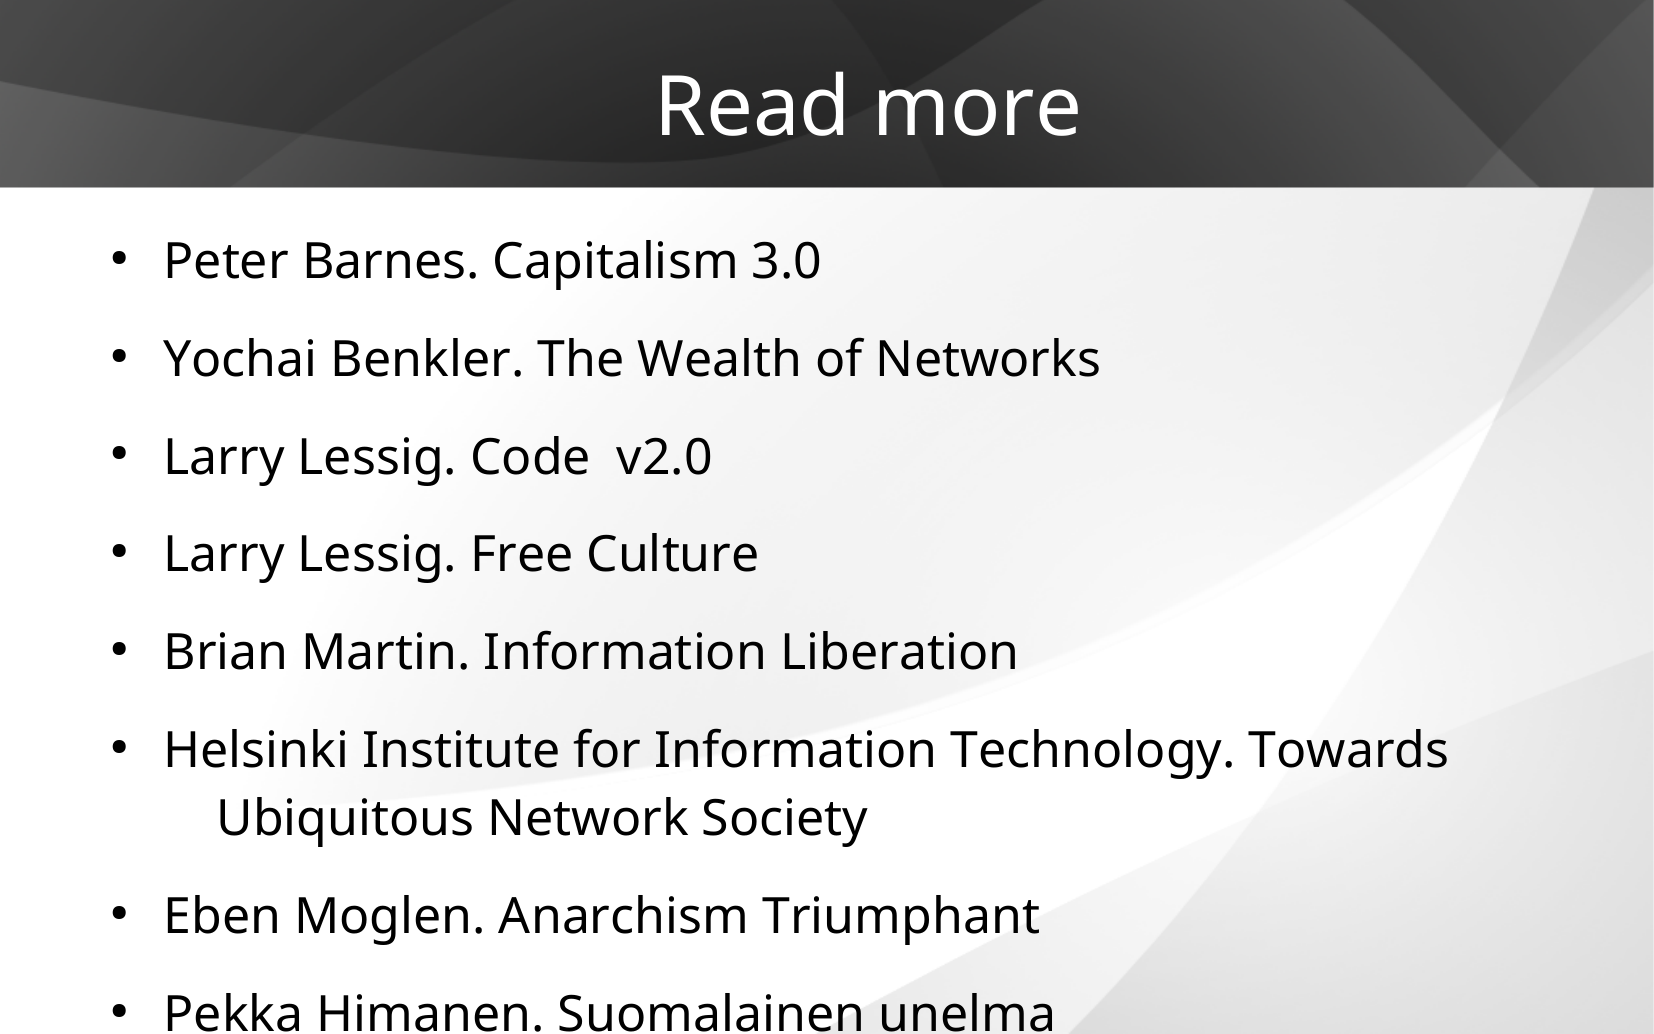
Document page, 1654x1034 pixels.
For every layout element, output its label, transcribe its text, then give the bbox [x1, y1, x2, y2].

title Read more [124, 0, 1613, 208]
list Peter Barnes. Capitalism 3.0 Yochai Benkler. The Wealth of Networks Larry Lessig. Code v2.0 Larry Lessig. Free Culture Brian Martin. Information Liberation Helsinki Institute for Information Technology. Towards Ubiquitous Network Society Eben Moglen. Anarchism Triumphant Pekka Himanen. Suomalainen unelma [75, 225, 1613, 1026]
picture [0, 0, 1654, 1034]
